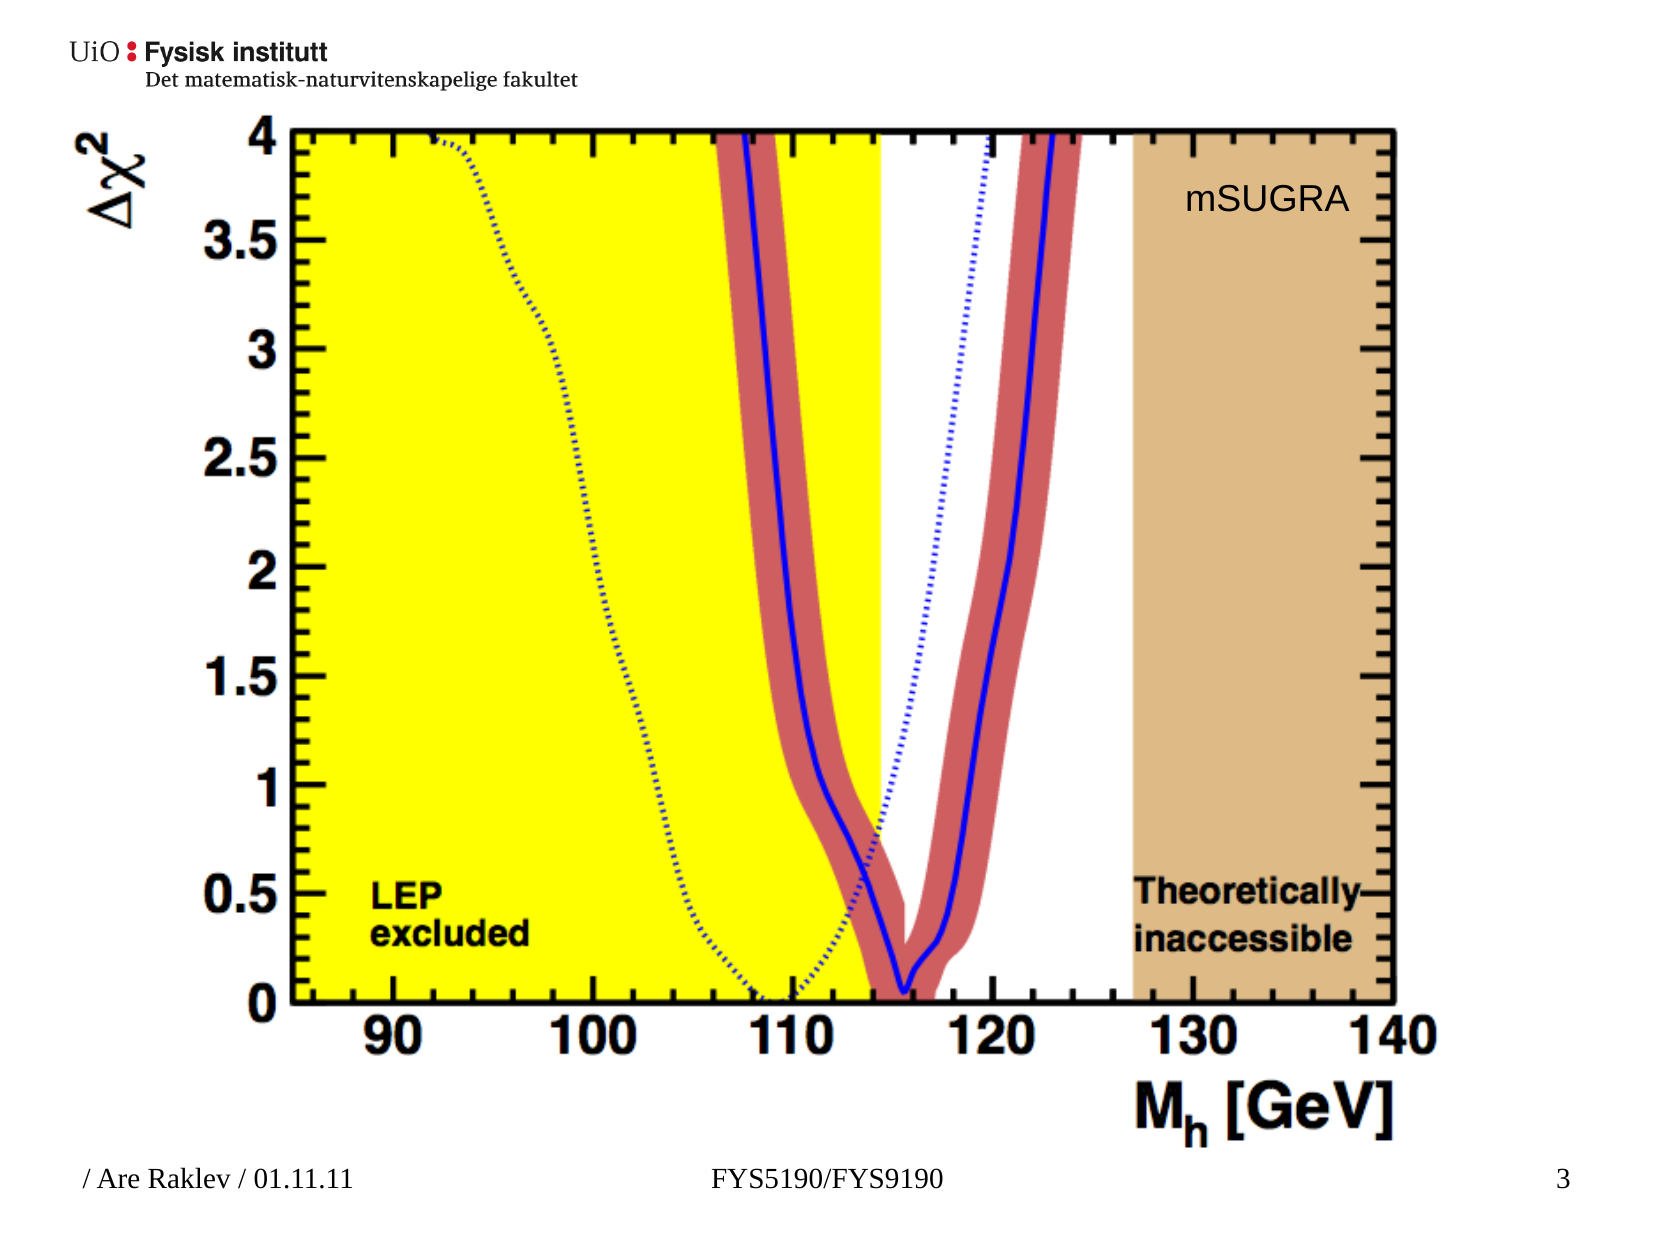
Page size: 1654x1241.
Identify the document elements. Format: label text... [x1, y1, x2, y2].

title SUSY cascades [82, 90, 1571, 298]
text_box mSUGRA [1170, 169, 1508, 227]
picture [41, 37, 1463, 1163]
